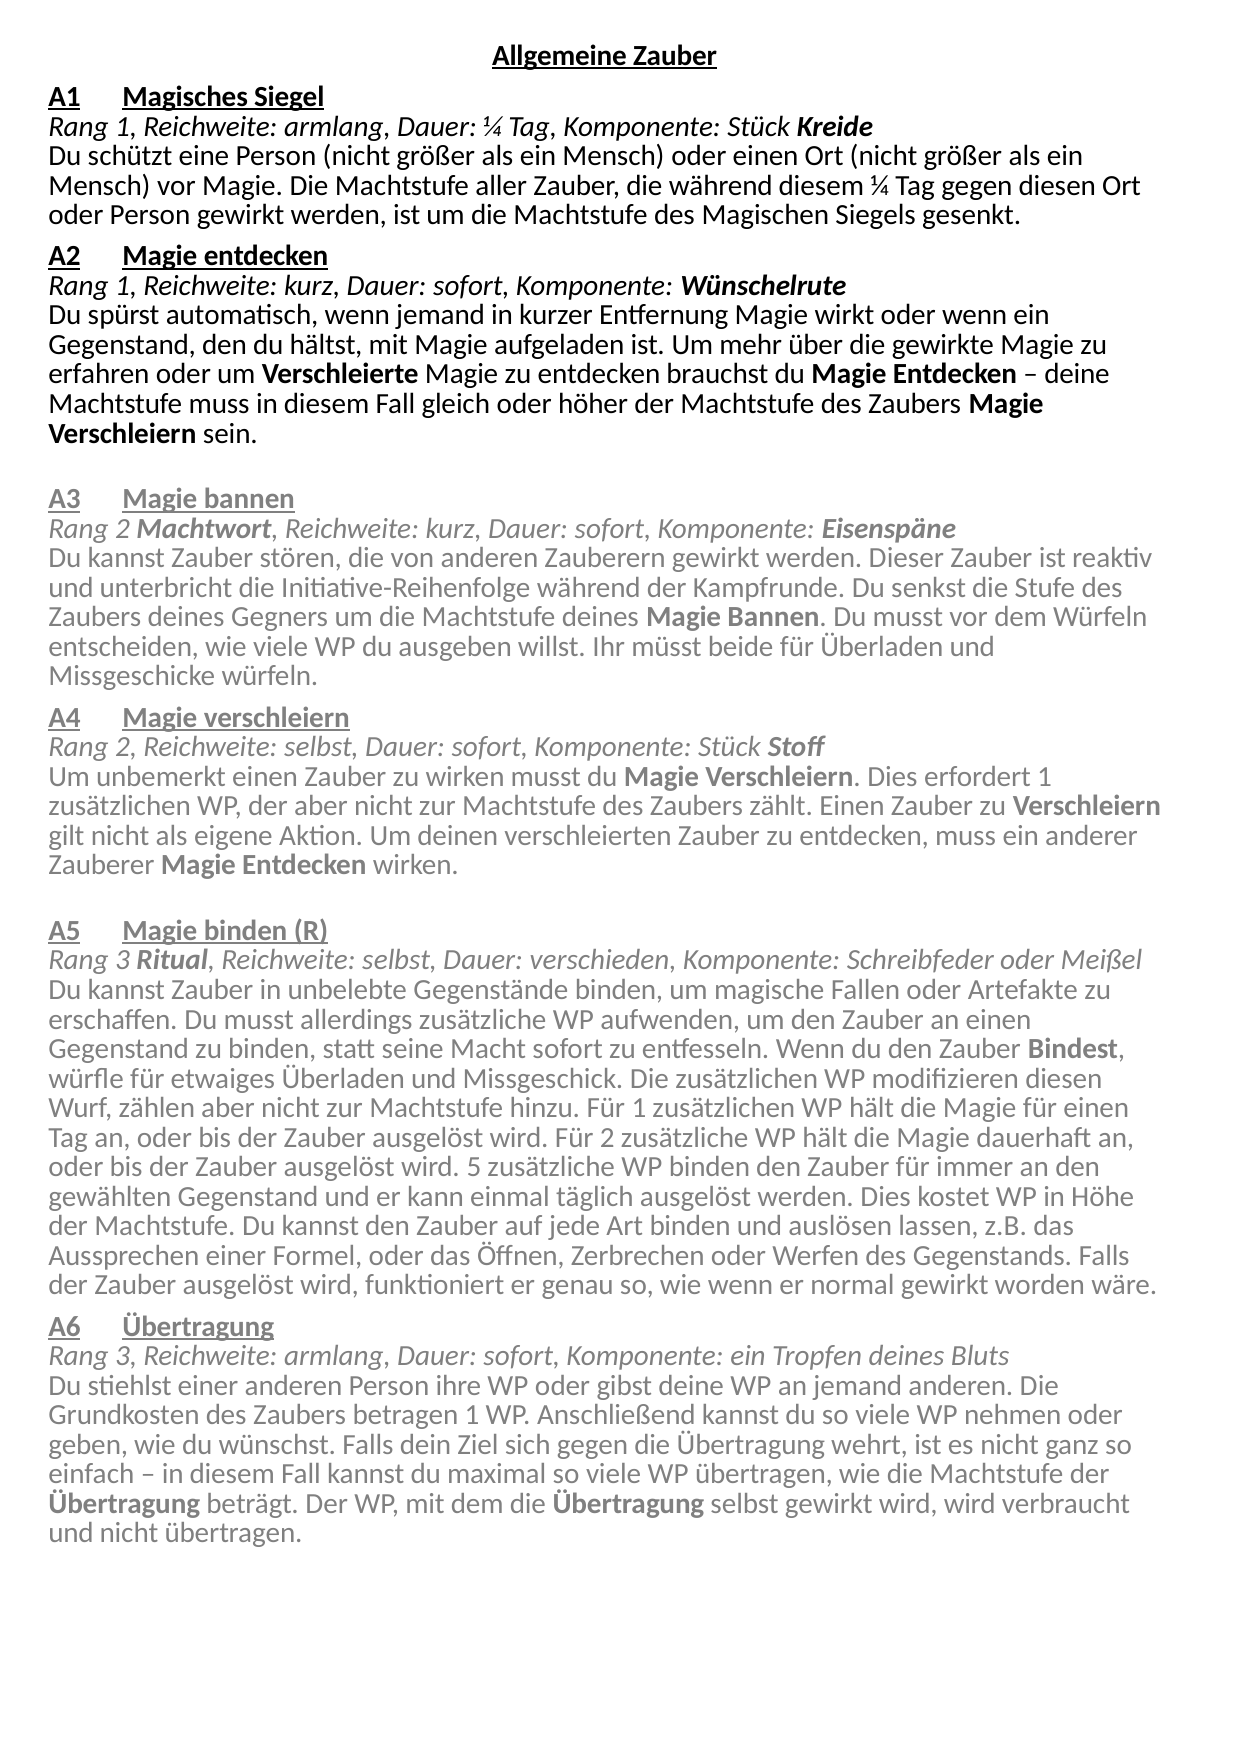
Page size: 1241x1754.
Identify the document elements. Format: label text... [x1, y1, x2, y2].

text_box Allgemeine Zauber A1 Magisches Siegel Rang 1, Reichweite: armlang, Dauer: ¼ Tag, Komponente: Stück Kreide Du schützt eine Person (nicht größer als ein Mensch) oder einen Ort (nicht größer als ein Mensch) vor Magie. Die Machtstufe aller Zauber, die während diesem ¼ Tag gegen diesen Ort oder Person gewirkt werden, ist um die Machtstufe des Magischen Siegels gesenkt. A2 Magie entdecken Rang 1, Reichweite: kurz, Dauer: sofort, Komponente: Wünschelrute Du spürst automatisch, wenn jemand in kurzer Entfernung Magie wirkt oder wenn ein Gegenstand, den du hältst, mit Magie aufgeladen ist. Um mehr über die gewirkte Magie zu erfahren oder um Verschleierte Magie zu entdecken brauchst du Magie Entdecken – deine Machtstufe muss in diesem Fall gleich oder höher der Machtstufe des Zaubers Magie Verschleiern sein. A3 Magie bannen Rang 2 Machtwort, Reichweite: kurz, Dauer: sofort, Komponente: Eisenspäne Du kannst Zauber stören, die von anderen Zauberern gewirkt werden. Dieser Zauber ist reaktiv und unterbricht die Initiative-Reihenfolge während der Kampfrunde. Du senkst die Stufe des Zaubers deines Gegners um die Machtstufe deines Magie Bannen. Du musst vor dem Würfeln entscheiden, wie viele WP du ausgeben willst. Ihr müsst beide für Überladen und Missgeschicke würfeln. A4 Magie verschleiern Rang 2, Reichweite: selbst, Dauer: sofort, Komponente: Stück Stoff Um unbemerkt einen Zauber zu wirken musst du Magie Verschleiern. Dies erfordert 1 zusätzlichen WP, der aber nicht zur Machtstufe des Zaubers zählt. Einen Zauber zu Verschleiern gilt nicht als eigene Aktion. Um deinen verschleierten Zauber zu entdecken, muss ein anderer Zauberer Magie Entdecken wirken. A5 Magie binden (R) Rang 3 Ritual, Reichweite: selbst, Dauer: verschieden, Komponente: Schreibfeder oder Meißel Du kannst Zauber in unbelebte Gegenstände binden, um magische Fallen oder Artefakte zu erschaffen. Du musst allerdings zusätzliche WP aufwenden, um den Zauber an einen Gegenstand zu binden, statt seine Macht sofort zu entfesseln. Wenn du den Zauber Bindest, würfle für etwaiges Überladen und Missgeschick. Die zusätzlichen WP modifizieren diesen Wurf, zählen aber nicht zur Machtstufe hinzu. Für 1 zusätzlichen WP hält die Magie für einen Tag an, oder bis der Zauber ausgelöst wird. Für 2 zusätzliche WP hält die Magie dauerhaft an, oder bis der Zauber ausgelöst wird. 5 zusätzliche WP binden den Zauber für immer an den gewählten Gegenstand und er kann einmal täglich ausgelöst werden. Dies kostet WP in Höhe der Machtstufe. Du kannst den Zauber auf jede Art binden und auslösen lassen, z.B. das Aussprechen einer Formel, oder das Öffnen, Zerbrechen oder Werfen des Gegenstands. Falls der Zauber ausgelöst wird, funktioniert er genau so, wie wenn er normal gewirkt worden wäre. A6 Übertragung Rang 3, Reichweite: armlang, Dauer: sofort, Komponente: ein Tropfen deines Bluts Du stiehlst einer anderen Person ihre WP oder gibst deine WP an jemand anderen. Die Grundkosten des Zaubers betragen 1 WP. Anschließend kannst du so viele WP nehmen oder geben, wie du wünschst. Falls dein Ziel sich gegen die Übertragung wehrt, ist es nicht ganz so einfach – in diesem Fall kannst du maximal so viele WP übertragen, wie die Machtstufe der Übertragung beträgt. Der WP, mit dem die Übertragung selbst gewirkt wird, wird verbraucht und nicht übertragen. [32, 35, 1177, 1665]
